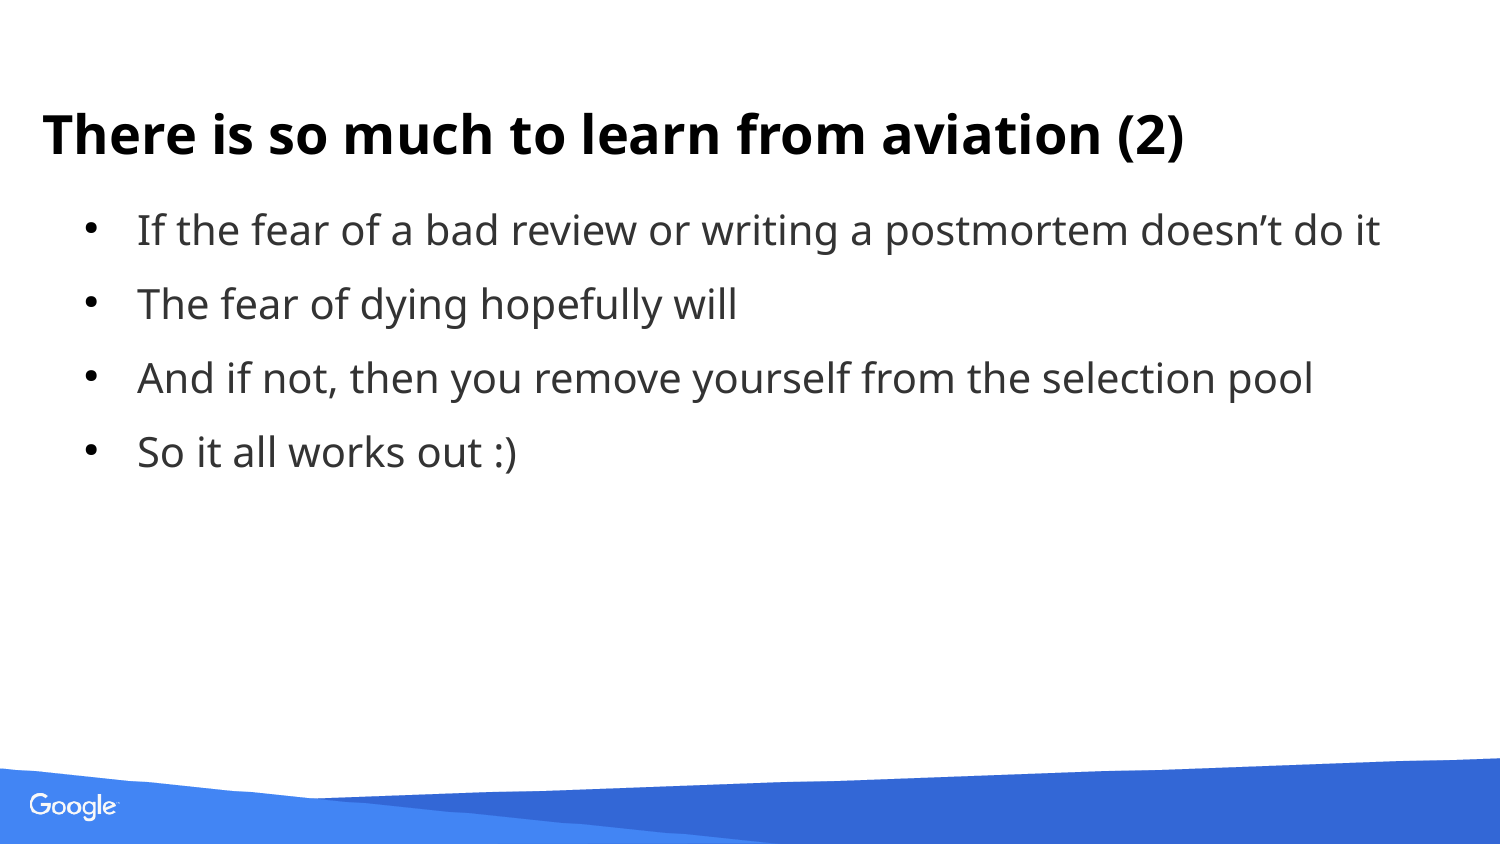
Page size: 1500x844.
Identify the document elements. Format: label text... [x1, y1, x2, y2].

text_box There is so much to learn from aviation (2) [27, 85, 1478, 210]
list If the fear of a bad review or writing a postmortem doesn’t do it The fear of dying hopefully will And if not, then you remove yourself from the selection pool So it all works out :) [51, 210, 1449, 750]
picture [0, 0, 1500, 844]
